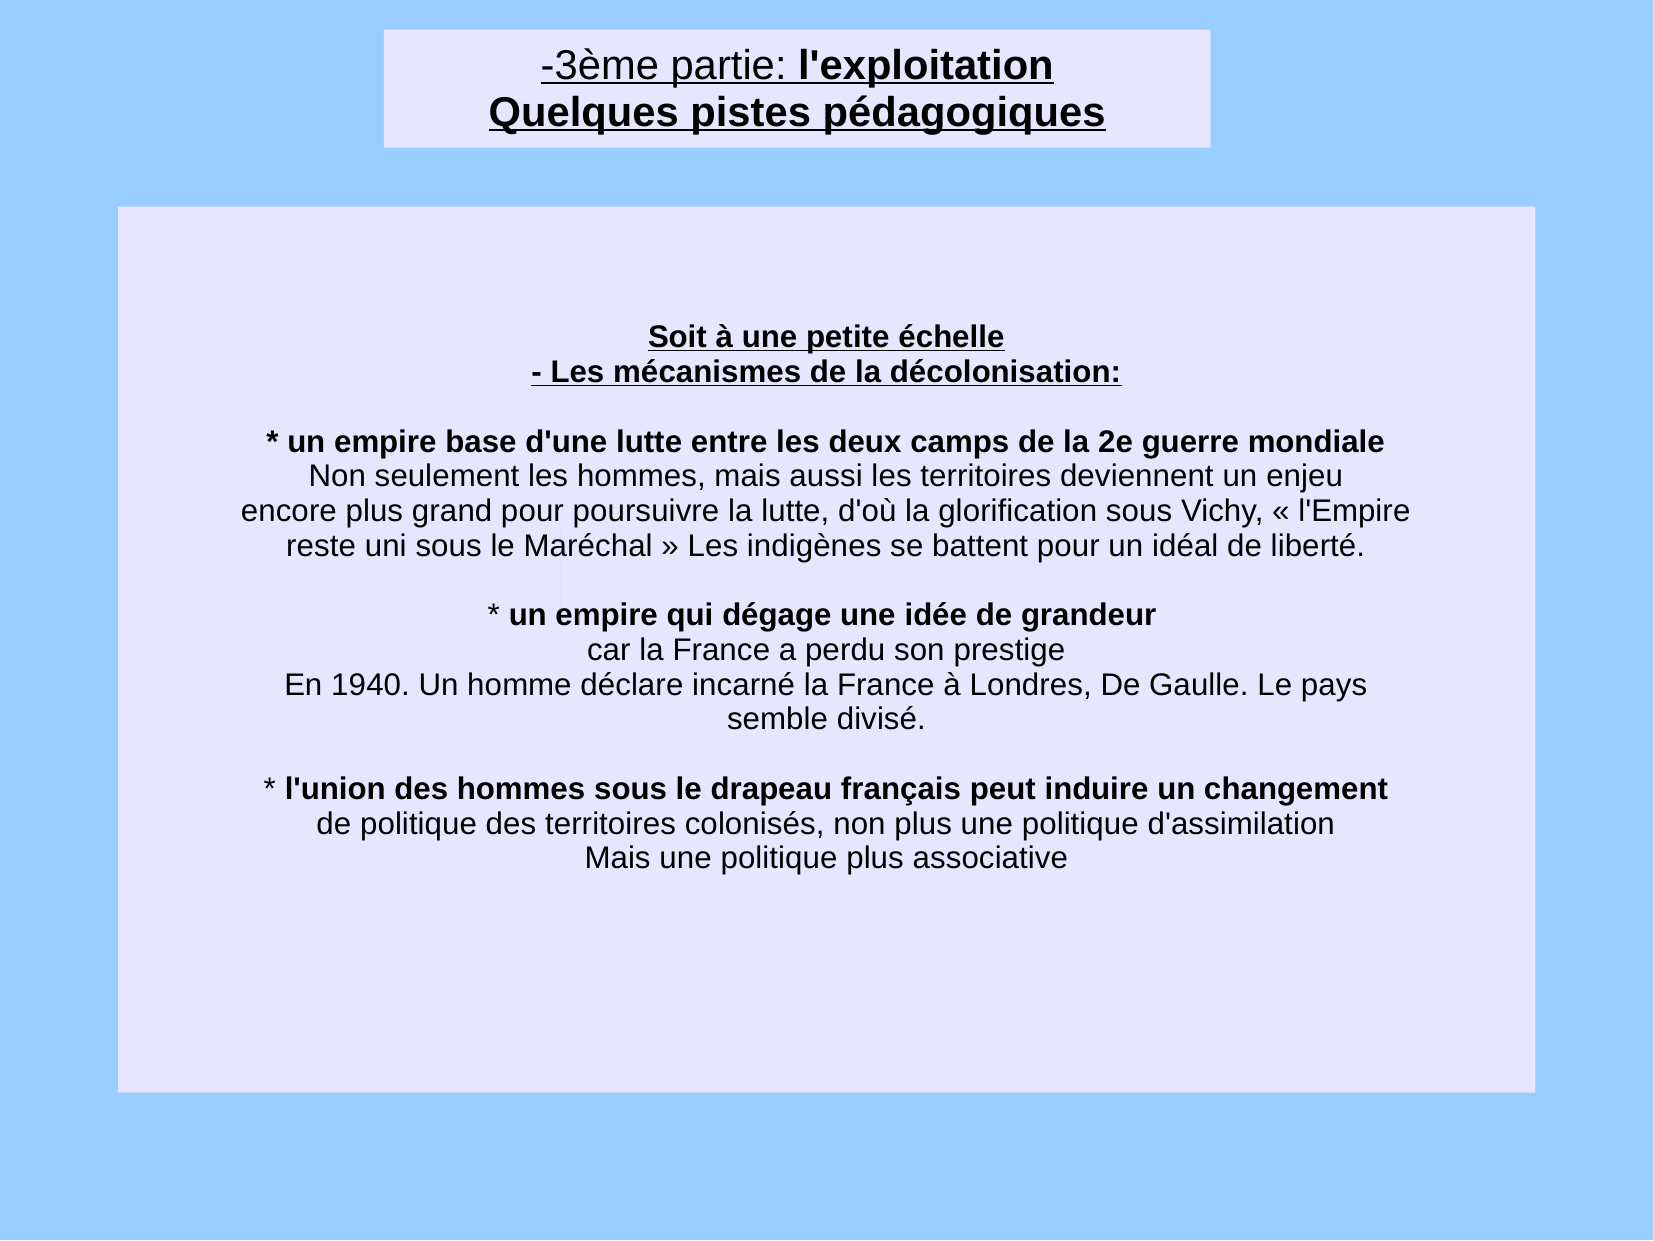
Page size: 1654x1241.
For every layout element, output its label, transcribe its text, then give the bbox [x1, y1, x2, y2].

text_box Soit à une petite échelle - Les mécanismes de la décolonisation: * un empire base d'une lutte entre les deux camps de la 2e guerre mondiale Non seulement les hommes, mais aussi les territoires deviennent un enjeu encore plus grand pour poursuivre la lutte, d'où la glorification sous Vichy, « l'Empire reste uni sous le Maréchal » Les indigènes se battent pour un idéal de liberté. * un empire qui dégage une idée de grandeur car la France a perdu son prestige En 1940. Un homme déclare incarné la France à Londres, De Gaulle. Le pays semble divisé. * l'union des hommes sous le drapeau français peut induire un changement de politique des territoires colonisés, non plus une politique d'assimilation Mais une politique plus associative [118, 206, 1536, 1093]
text_box -3ème partie: l'exploitation Quelques pistes pédagogiques [383, 29, 1211, 148]
text_box [0, 0, 1654, 1241]
